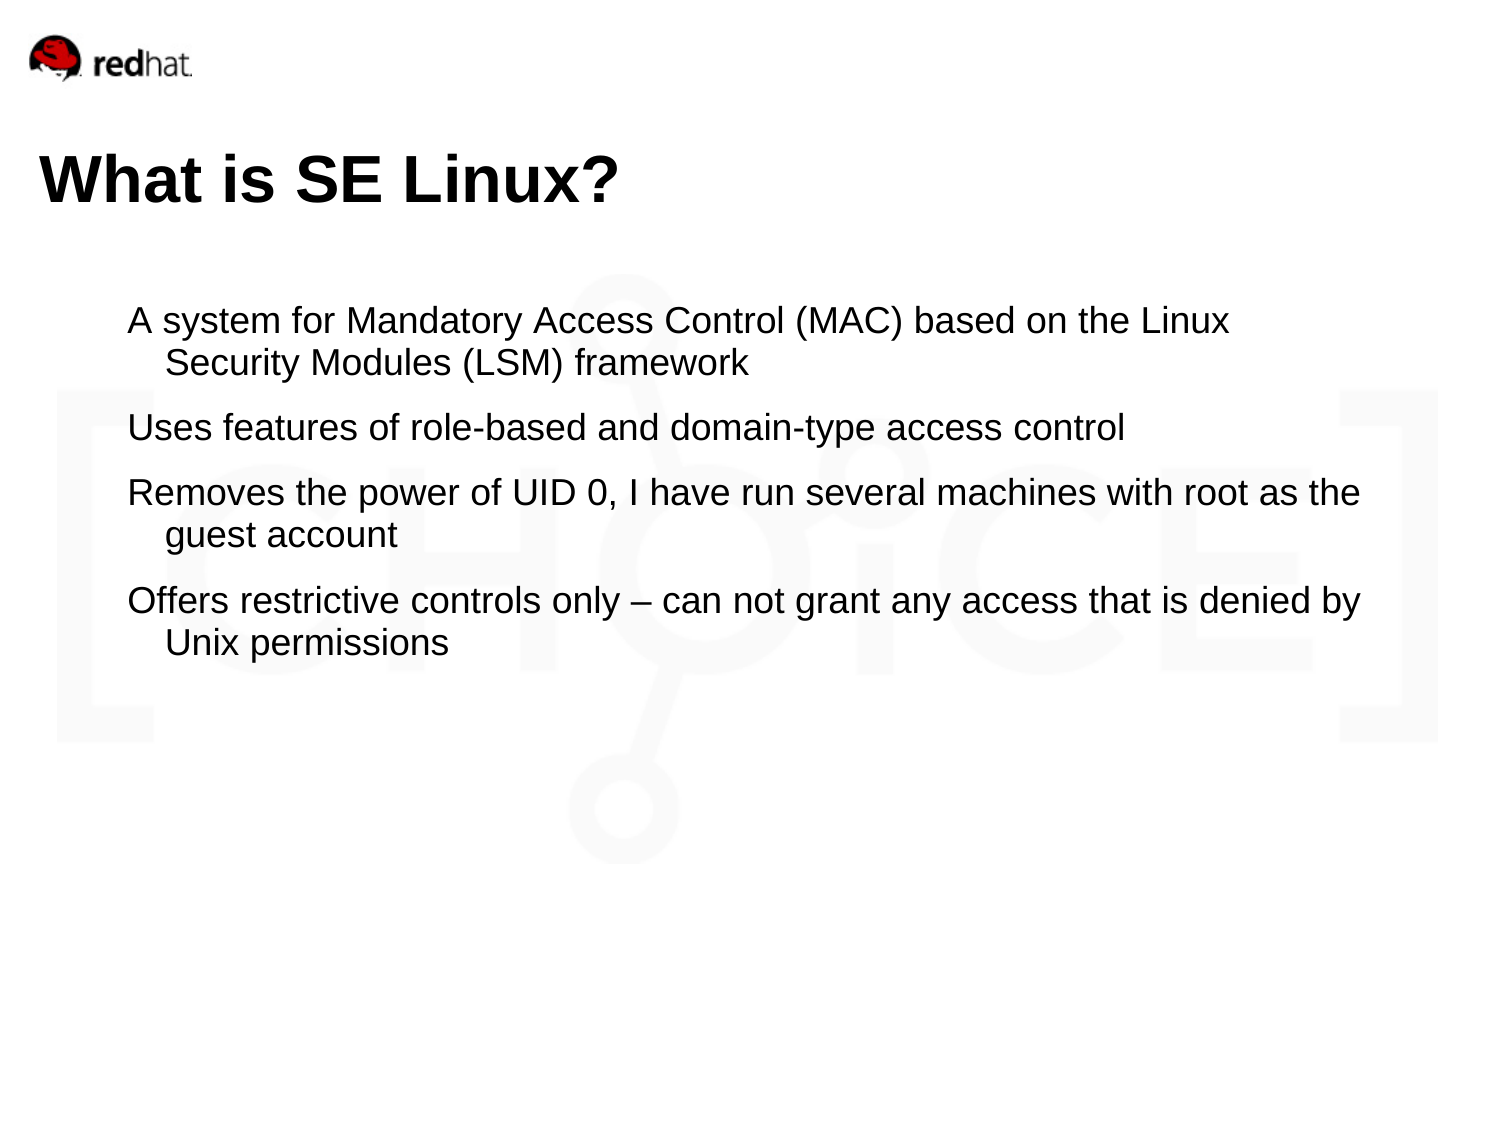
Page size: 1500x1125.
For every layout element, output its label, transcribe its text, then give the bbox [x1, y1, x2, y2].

picture [28, 33, 192, 82]
list A system for Mandatory Access Control (MAC) based on the Linux Security Modules (LSM) framework Uses features of role-based and domain-type access control Removes the power of UID 0, I have run several machines with root as the guest account Offers restrictive controls only – can not grant any access that is denied by Unix permissions [112, 291, 1389, 932]
picture [57, 274, 1438, 864]
title What is SE Linux? [25, 82, 1378, 225]
